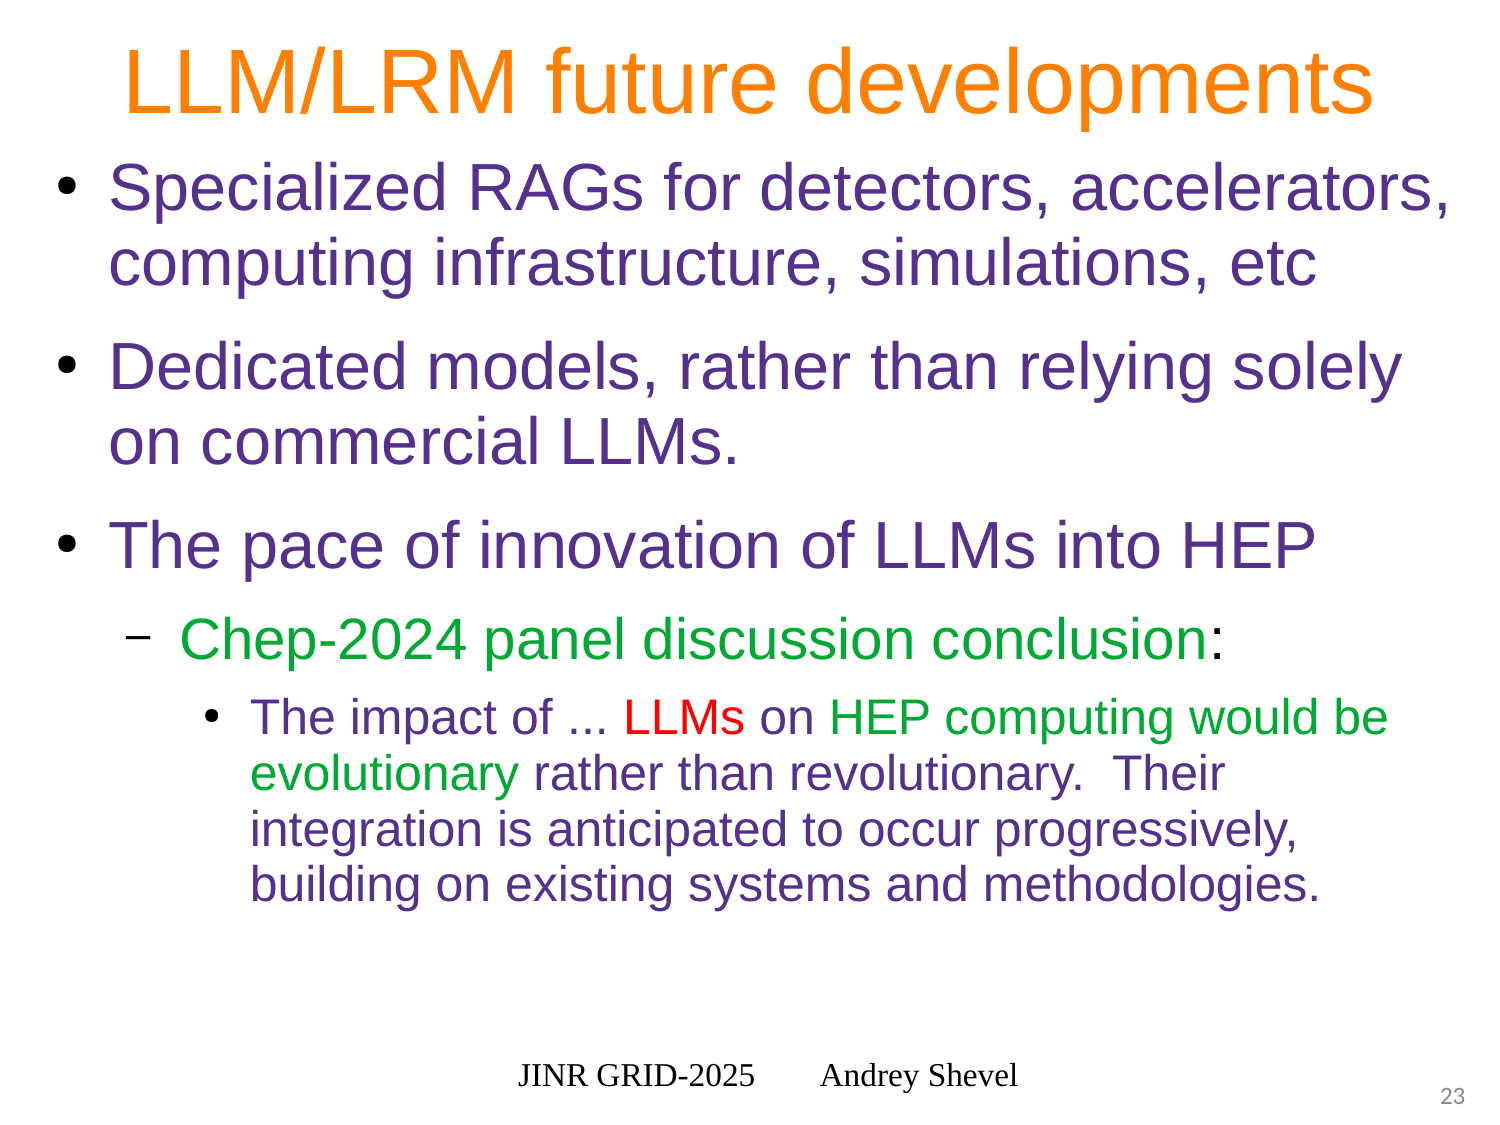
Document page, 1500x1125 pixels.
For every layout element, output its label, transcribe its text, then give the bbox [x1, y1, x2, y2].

title LLM/LRM future developments [112, 12, 1388, 149]
list Specialized RAGs for detectors, accelerators, computing infrastructure, simulations, etc Dedicated models, rather than relying solely on commercial LLMs. The pace of innovation of LLMs into HEP Chep-2024 panel discussion conclusion: The impact of ... LLMs on HEP computing would be evolutionary rather than revolutionary. Their integration is anticipated to occur progressively, building on existing systems and methodologies. [37, 149, 1463, 976]
